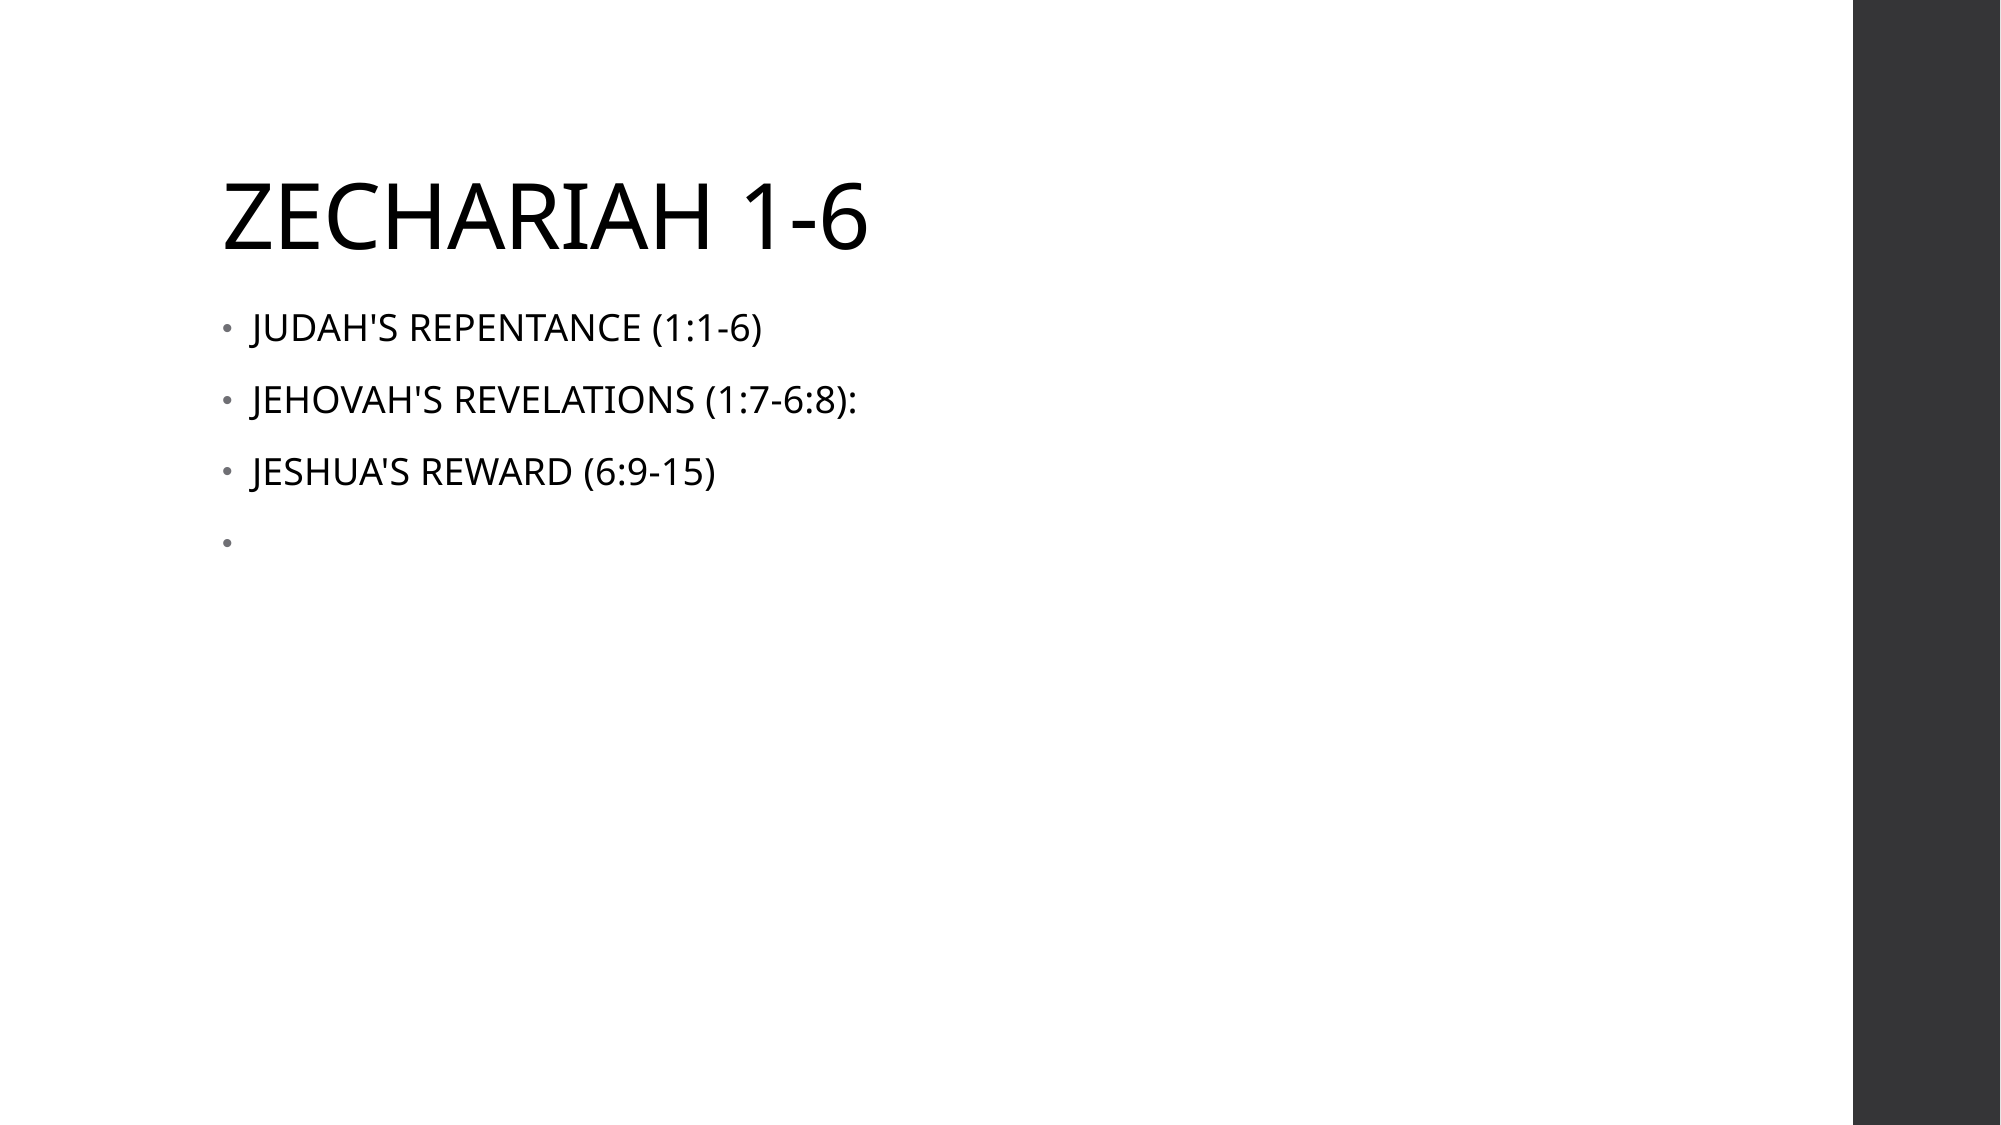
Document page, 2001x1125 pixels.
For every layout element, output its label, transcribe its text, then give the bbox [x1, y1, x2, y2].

list JUDAH'S REPENTANCE (1:1-6) JEHOVAH'S REVELATIONS (1:7-6:8): JESHUA'S REWARD (6:9-15) [206, 299, 1617, 1014]
title ZECHARIAH 1-6 [206, 60, 1797, 278]
